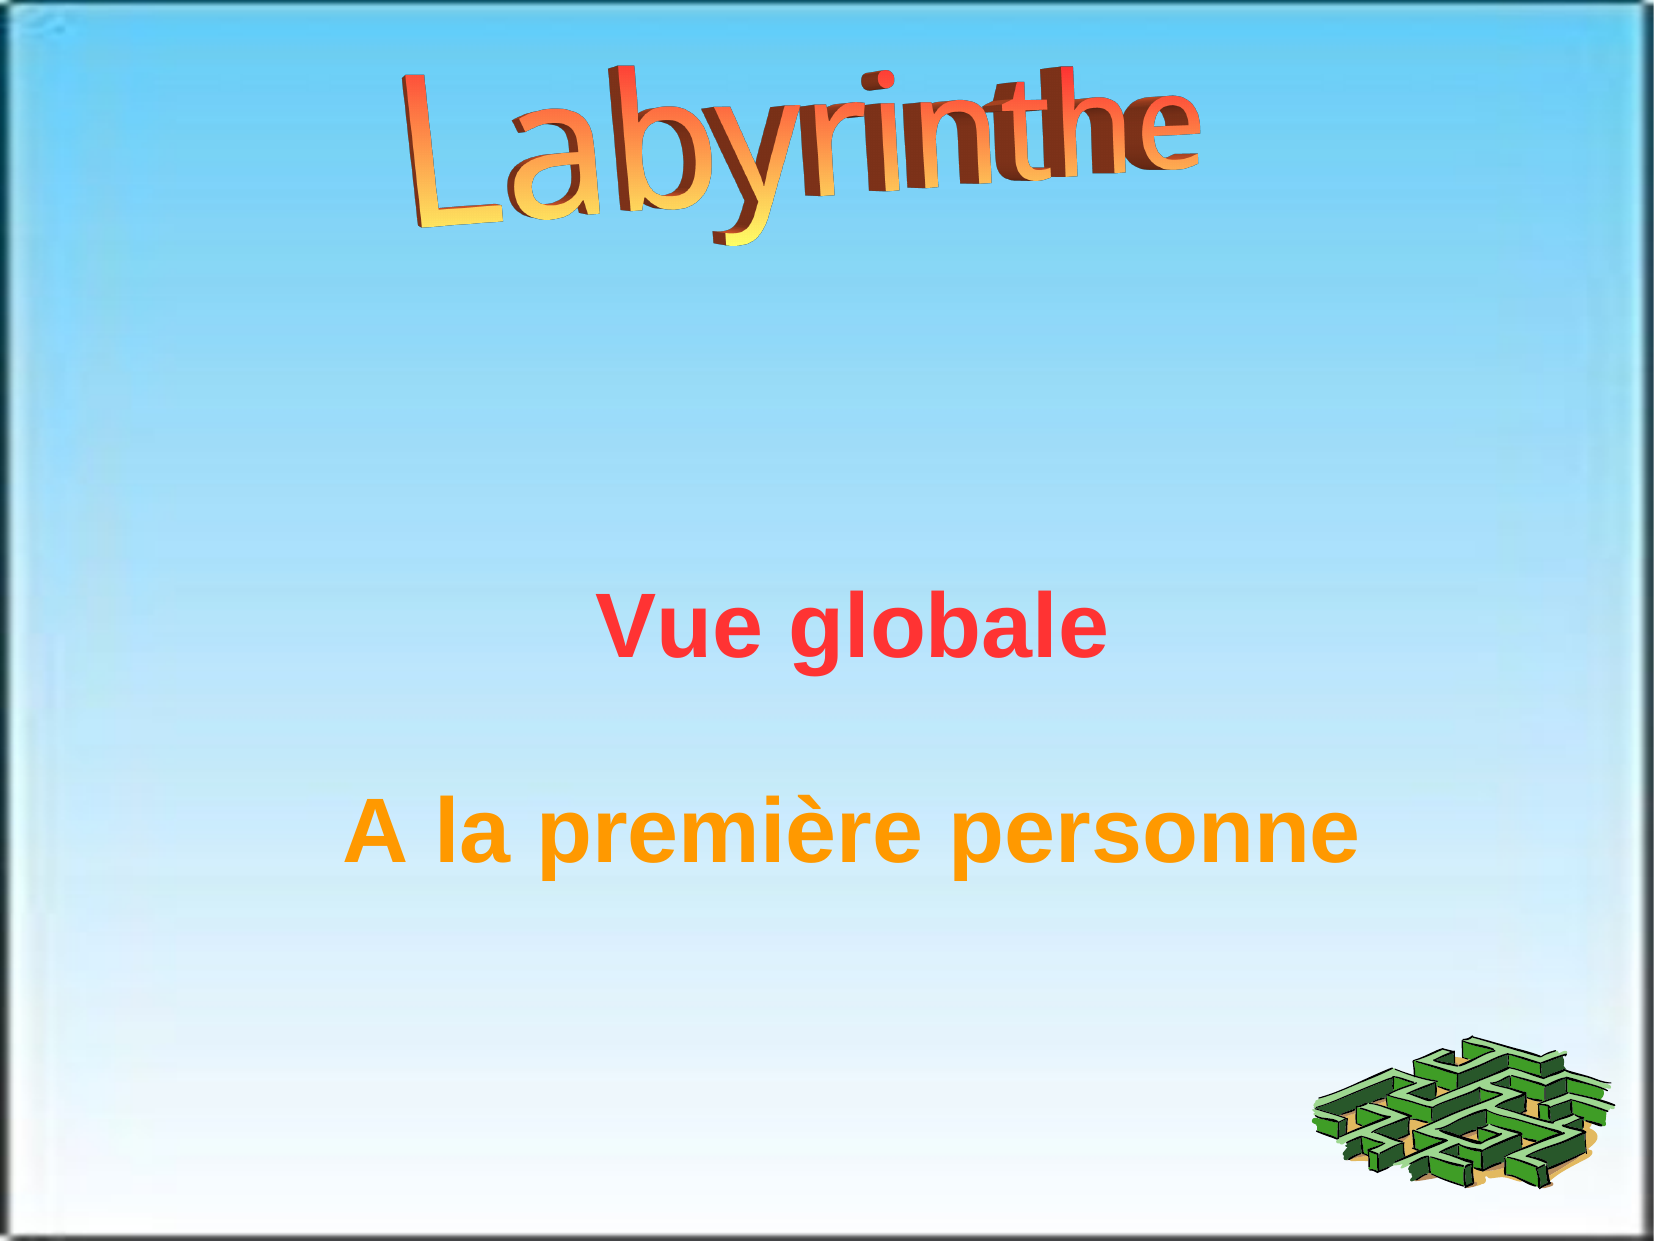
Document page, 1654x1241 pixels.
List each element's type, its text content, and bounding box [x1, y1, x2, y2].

picture [0, 0, 1654, 1241]
list Vue globale A la première personne [115, 369, 1507, 1152]
